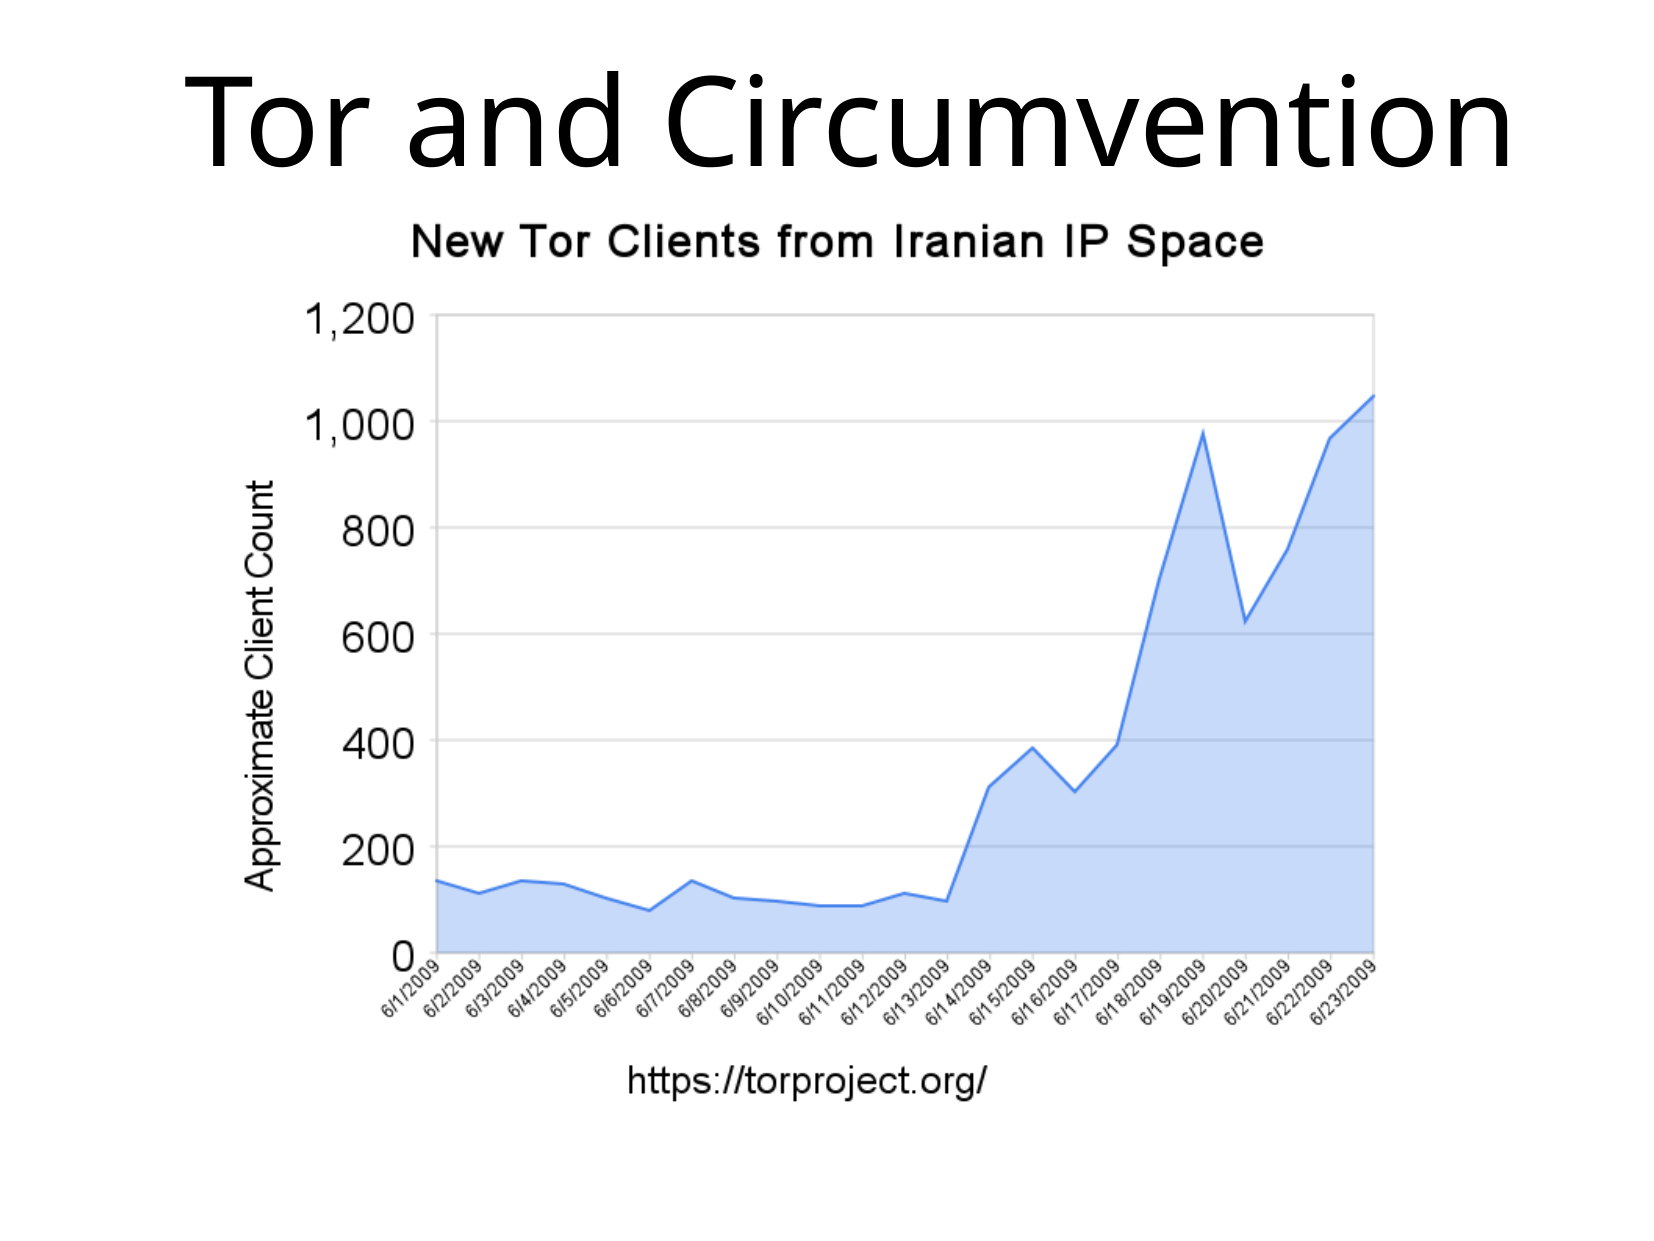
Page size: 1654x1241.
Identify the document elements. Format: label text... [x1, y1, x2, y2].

picture [212, 187, 1463, 1125]
text_box Tor and Circumvention [169, 25, 1483, 184]
